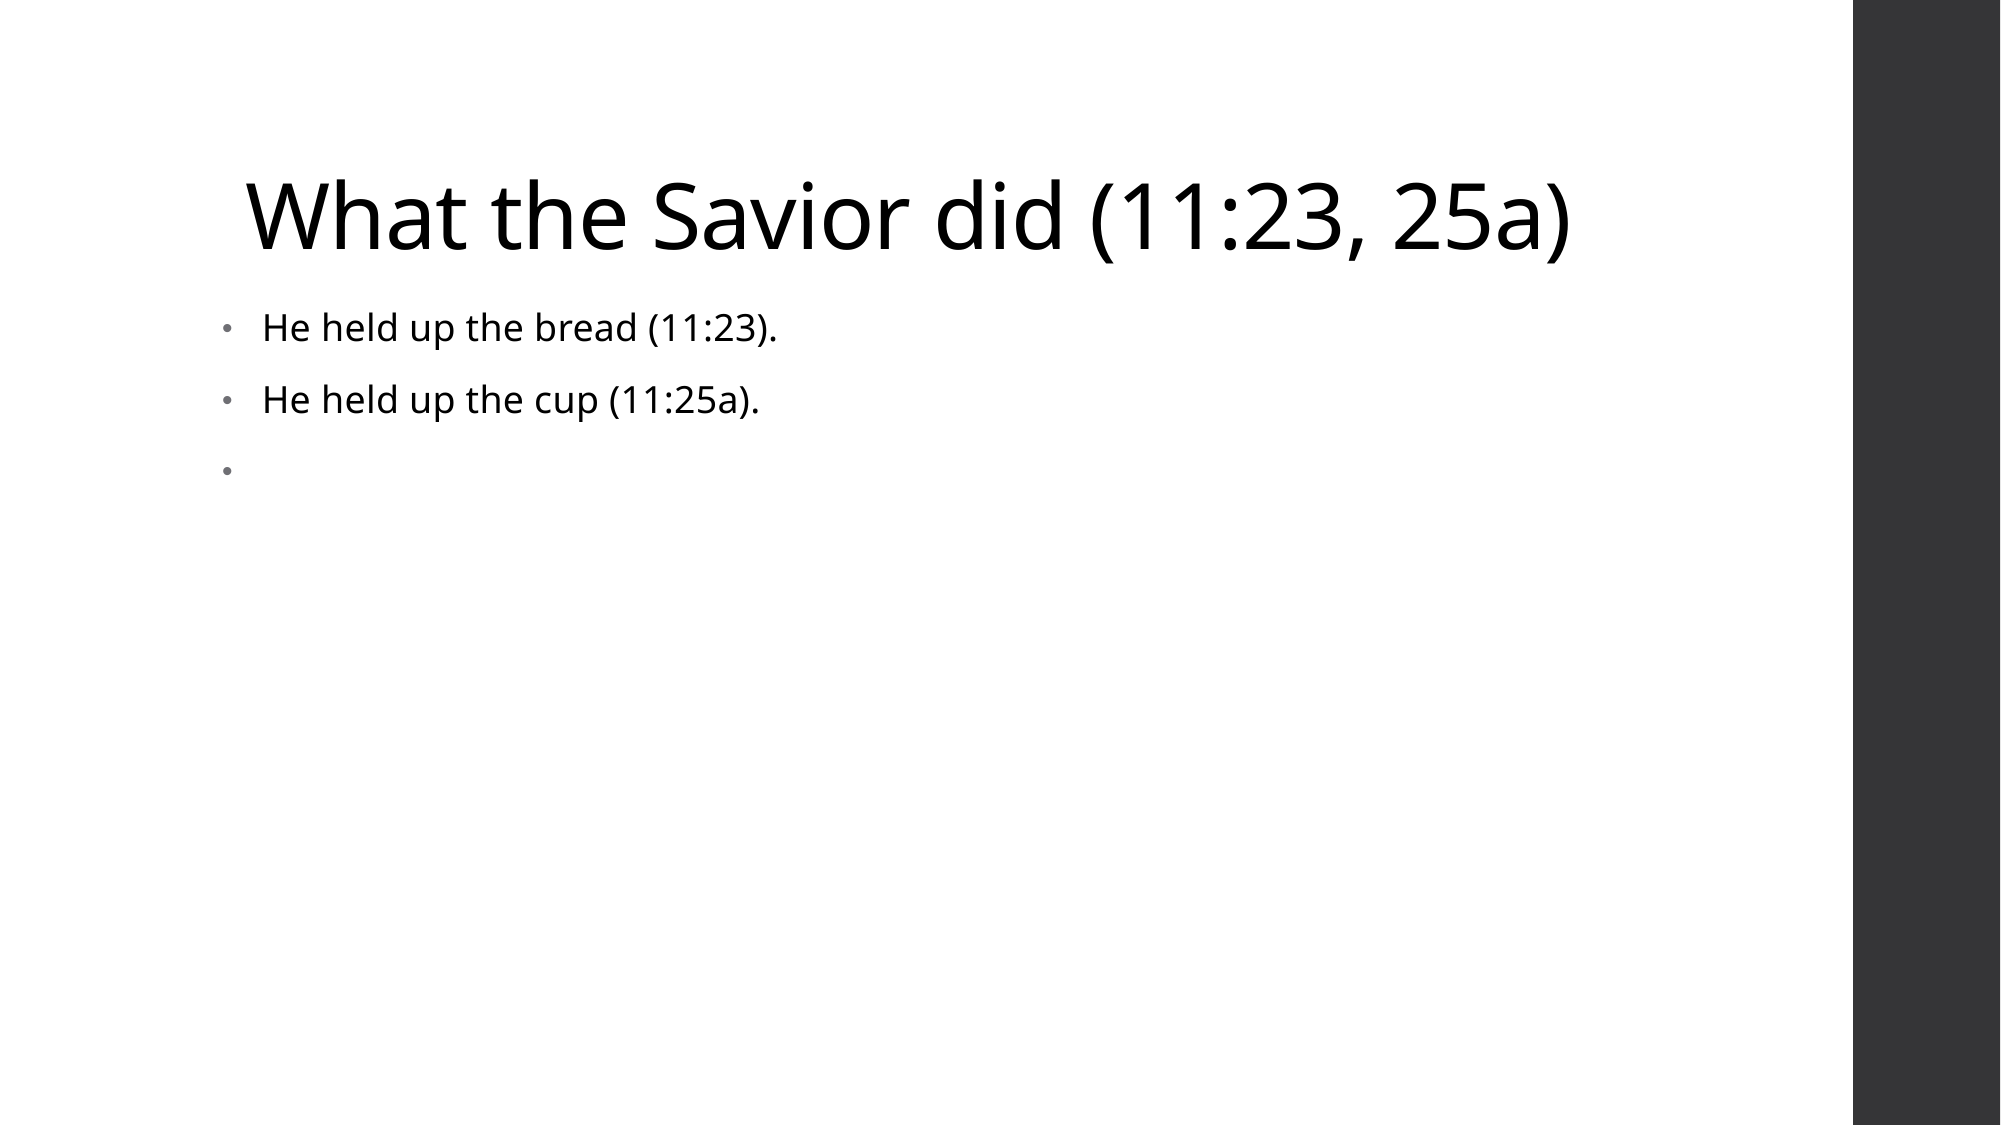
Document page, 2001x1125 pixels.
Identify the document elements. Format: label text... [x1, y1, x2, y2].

title What the Savior did (11:23, 25a) [206, 60, 1797, 278]
list He held up the bread (11:23). He held up the cup (11:25a). [206, 299, 1617, 1014]
